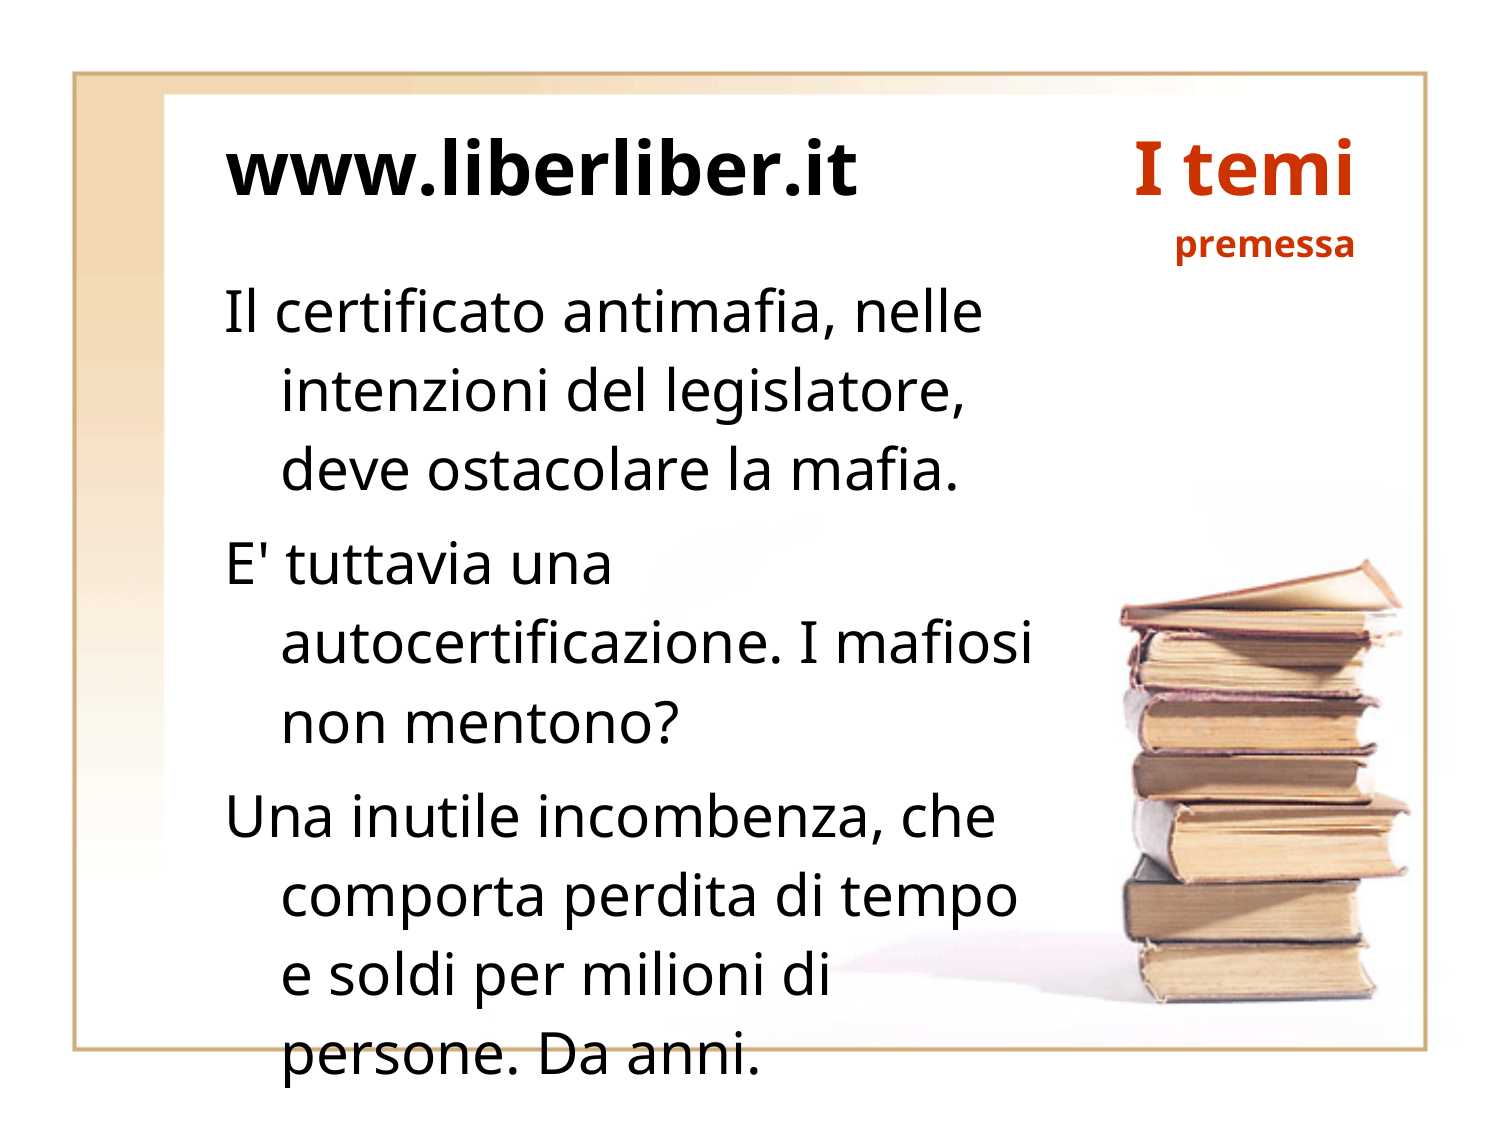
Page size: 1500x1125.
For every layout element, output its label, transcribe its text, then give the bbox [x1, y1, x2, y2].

picture [0, 0, 1500, 1125]
title www.liberliber.it I temi premessa [208, 116, 1372, 268]
list Il certificato antimafia, nelle intenzioni del legislatore, deve ostacolare la mafia. E' tuttavia una autocertificazione. I mafiosi non mentono? Una inutile incombenza, che comporta perdita di tempo e soldi per milioni di persone. Da anni. [209, 268, 1073, 1006]
